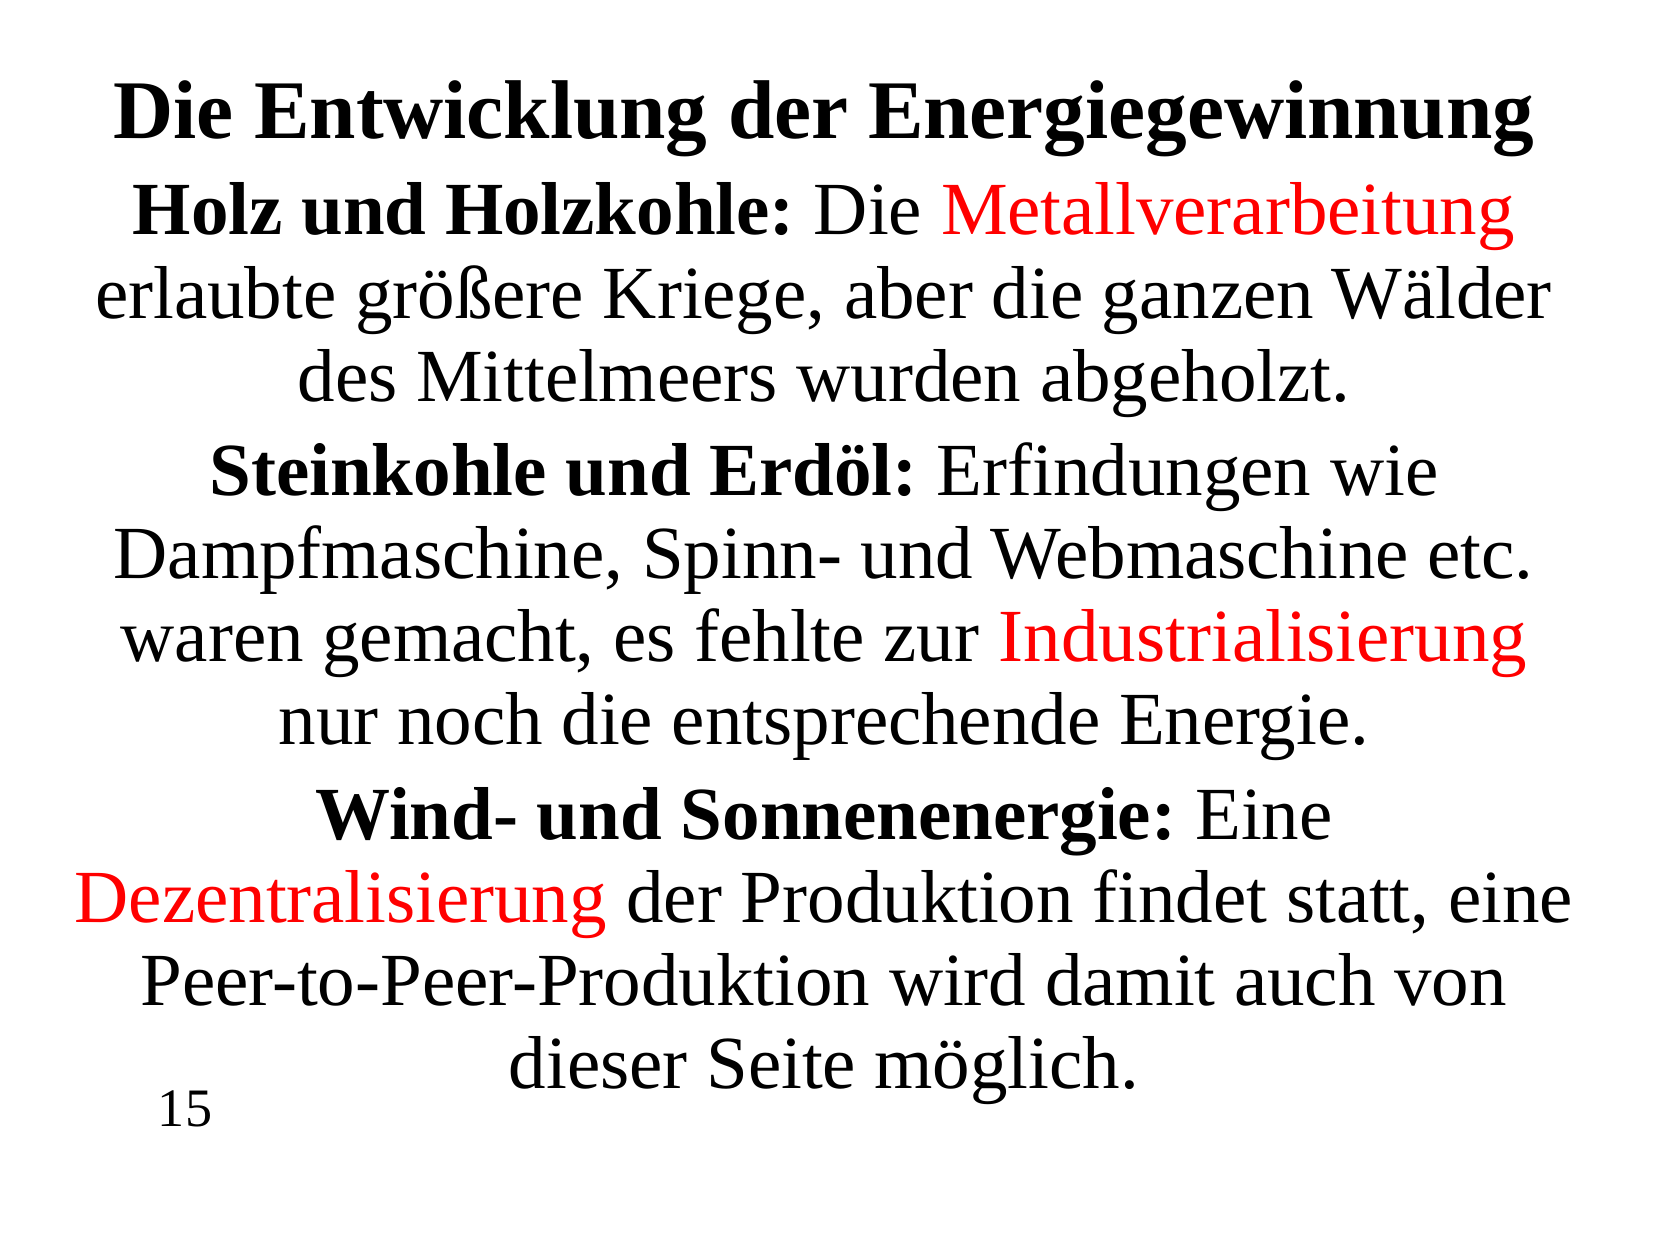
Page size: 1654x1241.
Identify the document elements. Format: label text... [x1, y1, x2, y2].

text_box Die Entwicklung der Energiegewinnung Holz und Holzkohle: Die Metallverarbeitung erlaubte größere Kriege, aber die ganzen Wälder des Mittelmeers wurden abgeholzt. Steinkohle und Erdöl: Erfindungen wie Dampfmaschine, Spinn- und Webmaschine etc. waren gemacht, es fehlte zur Industrialisierung nur noch die entsprechende Energie. Wind- und Sonnenenergie: Eine Dezentralisierung der Produktion findet statt, eine Peer-to-Peer-Produktion wird damit auch von dieser Seite möglich. [60, 56, 1609, 1126]
text_box <Foliennummer> [0, 1070, 391, 1146]
